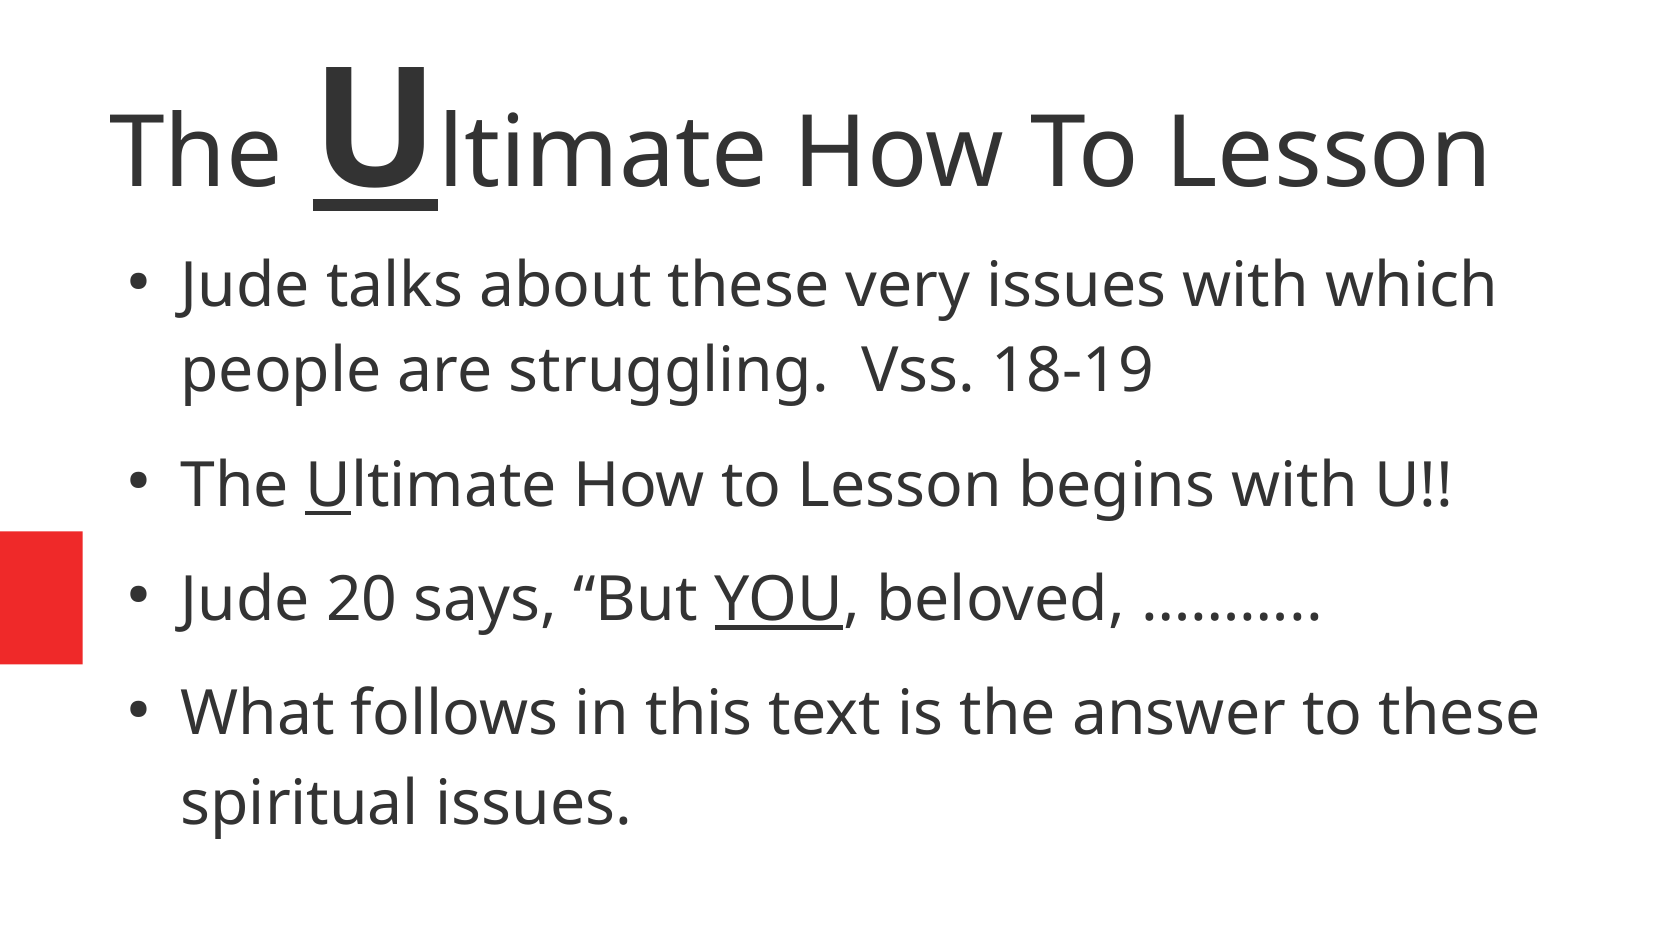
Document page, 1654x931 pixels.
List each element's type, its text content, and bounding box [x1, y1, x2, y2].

title The Ultimate How To Lesson [109, 3, 1516, 239]
list Jude talks about these very issues with which people are struggling. Vss. 18-19 The Ultimate How to Lesson begins with U!! Jude 20 says, “But YOU, beloved, ……….. What follows in this text is the answer to these spiritual issues. [109, 240, 1636, 901]
